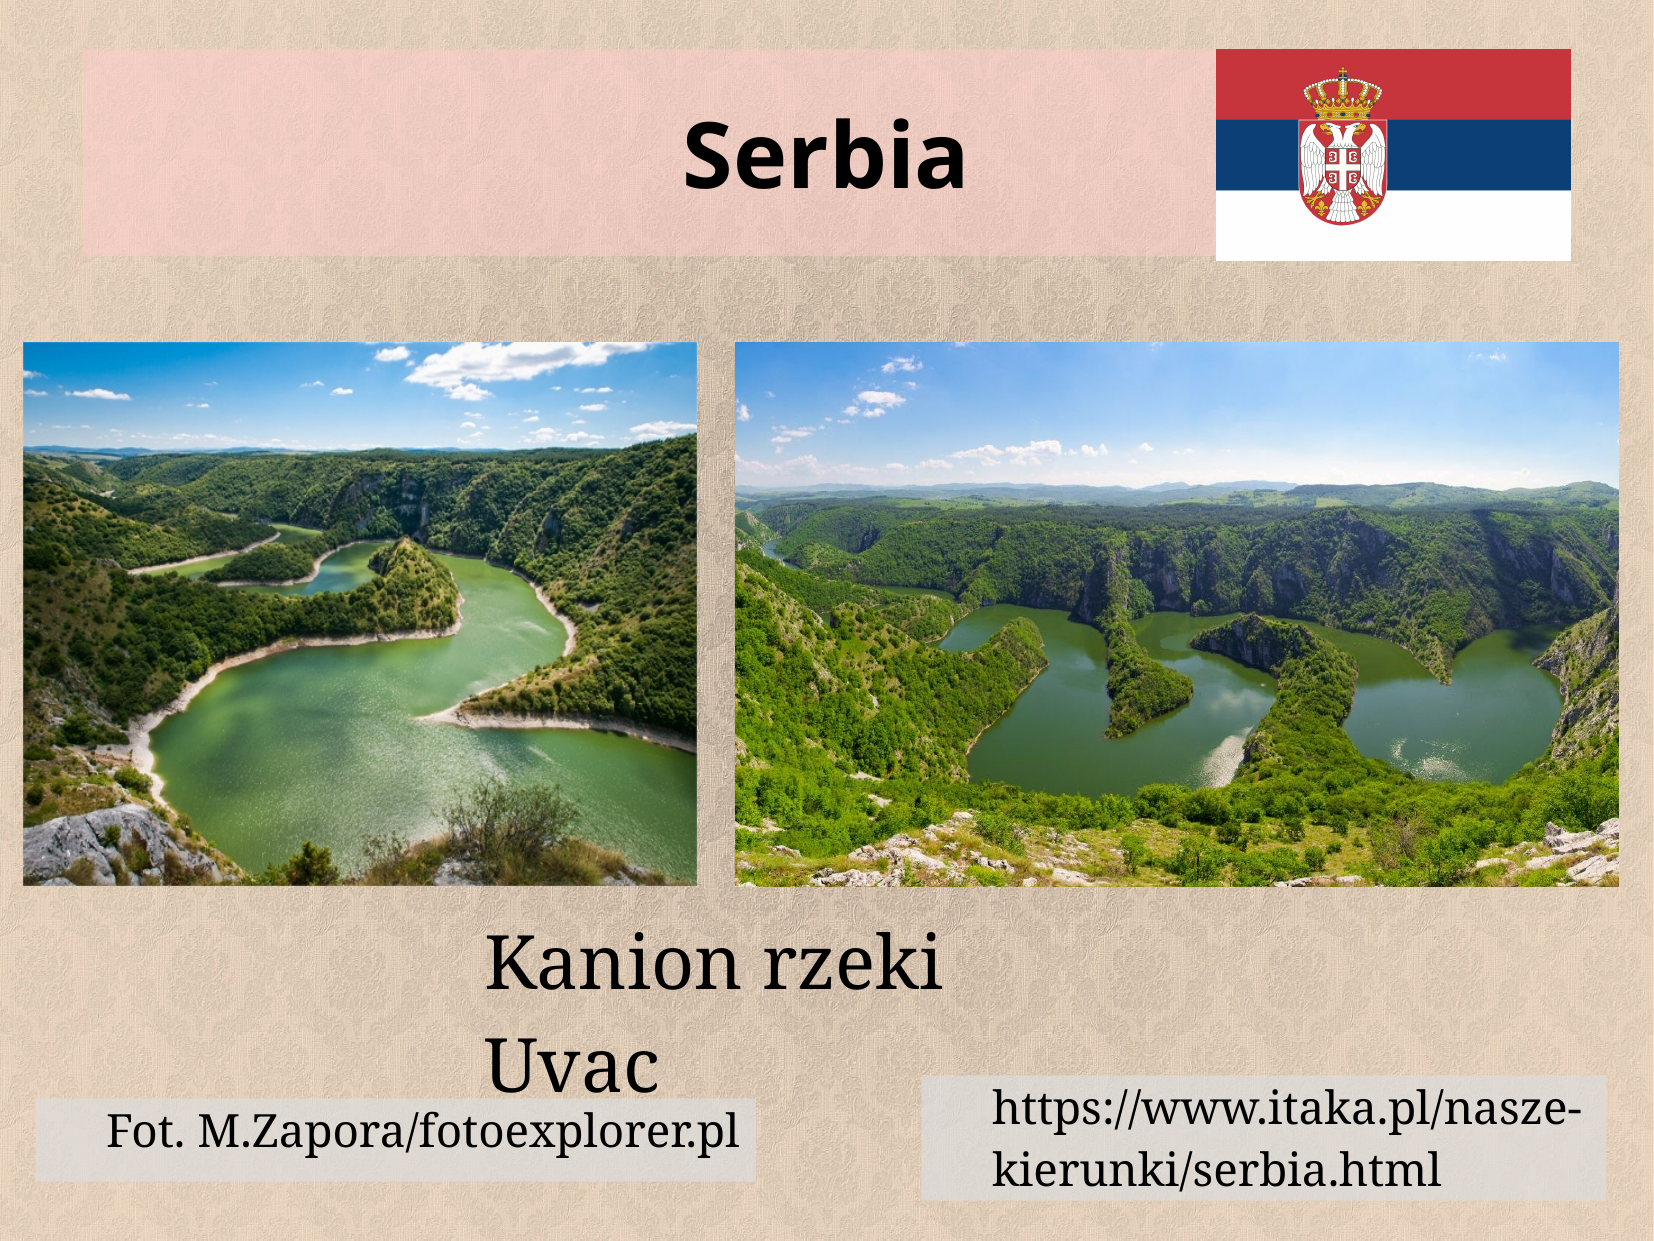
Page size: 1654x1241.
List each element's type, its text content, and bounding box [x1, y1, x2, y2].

list Fot. M.Zapora/fotoexplorer.pl [35, 1098, 756, 1182]
list https://www.itaka.pl/nasze-kierunki/serbia.html [921, 1075, 1607, 1183]
title Serbia [82, 49, 1216, 257]
picture [0, 0, 1654, 1241]
list Kanion rzeki Uvac [413, 909, 1099, 1076]
